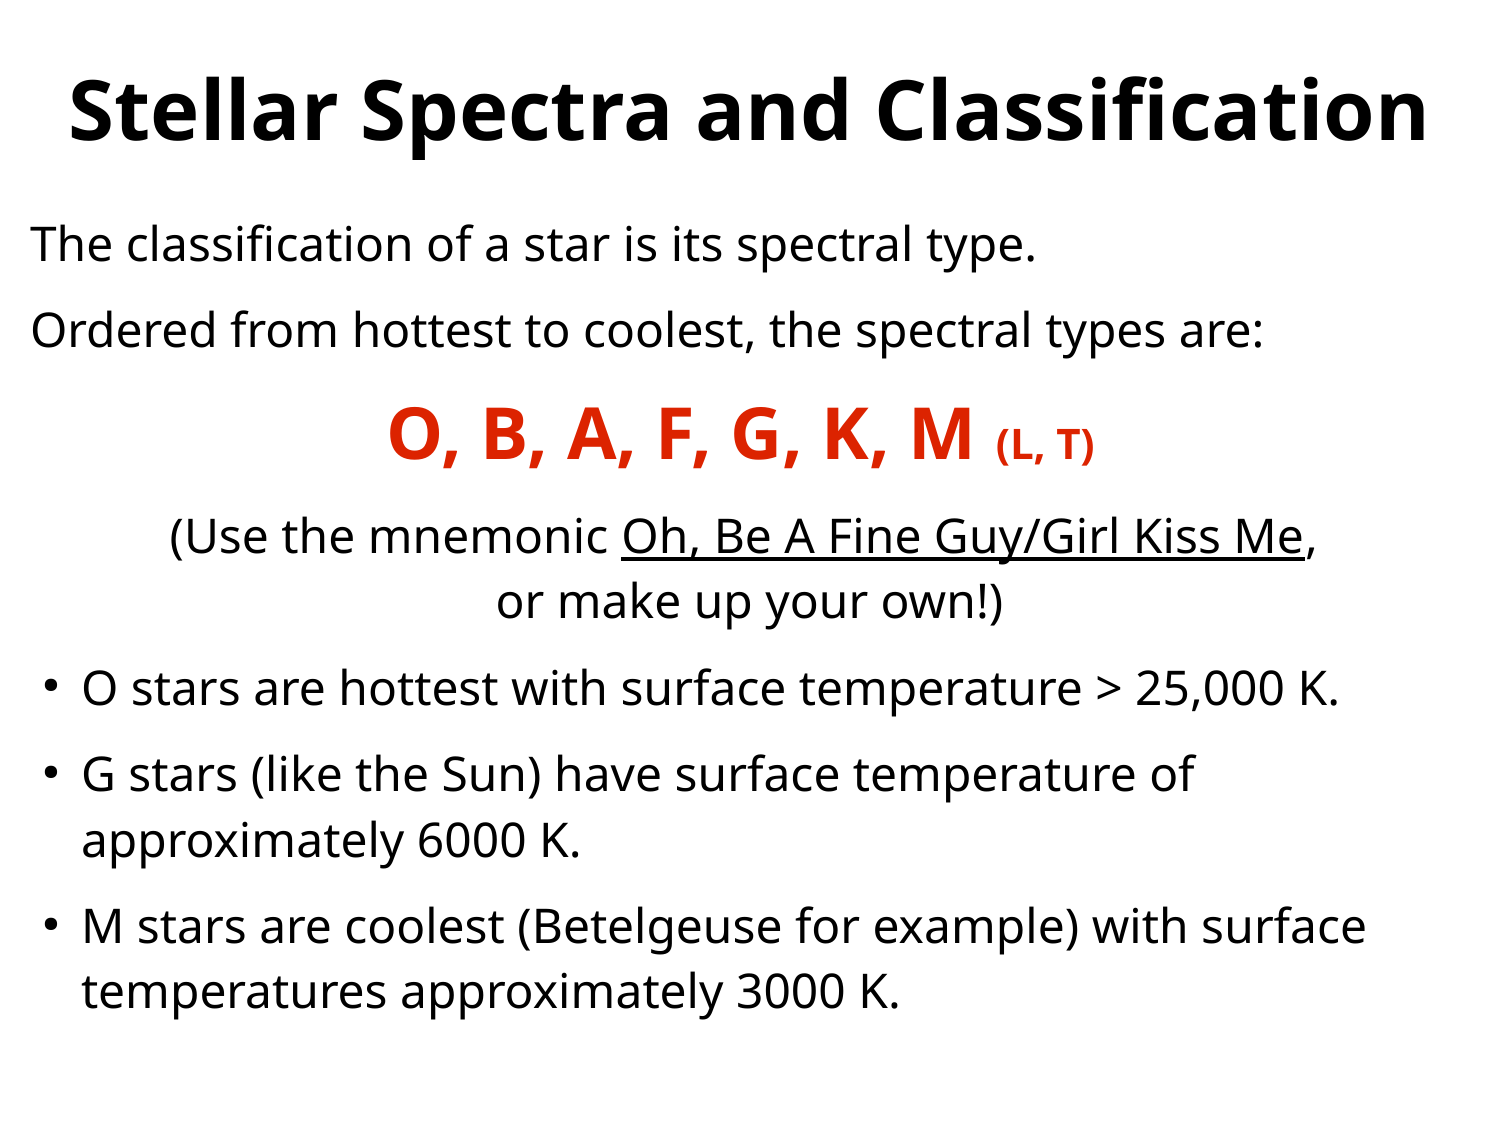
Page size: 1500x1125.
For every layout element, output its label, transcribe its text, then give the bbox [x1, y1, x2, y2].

title Stellar Spectra and Classification [30, 22, 1471, 196]
list The classification of a star is its spectral type. Ordered from hottest to coolest, the spectral types are: O, B, A, F, G, K, M (L, T) (Use the mnemonic Oh, Be A Fine Guy/Girl Kiss Me, or make up your own!) O stars are hottest with surface temperature > 25,000 K. G stars (like the Sun) have surface temperature of approximately 6000 K. M stars are coolest (Betelgeuse for example) with surface temperatures approximately 3000 K. [30, 210, 1471, 1036]
